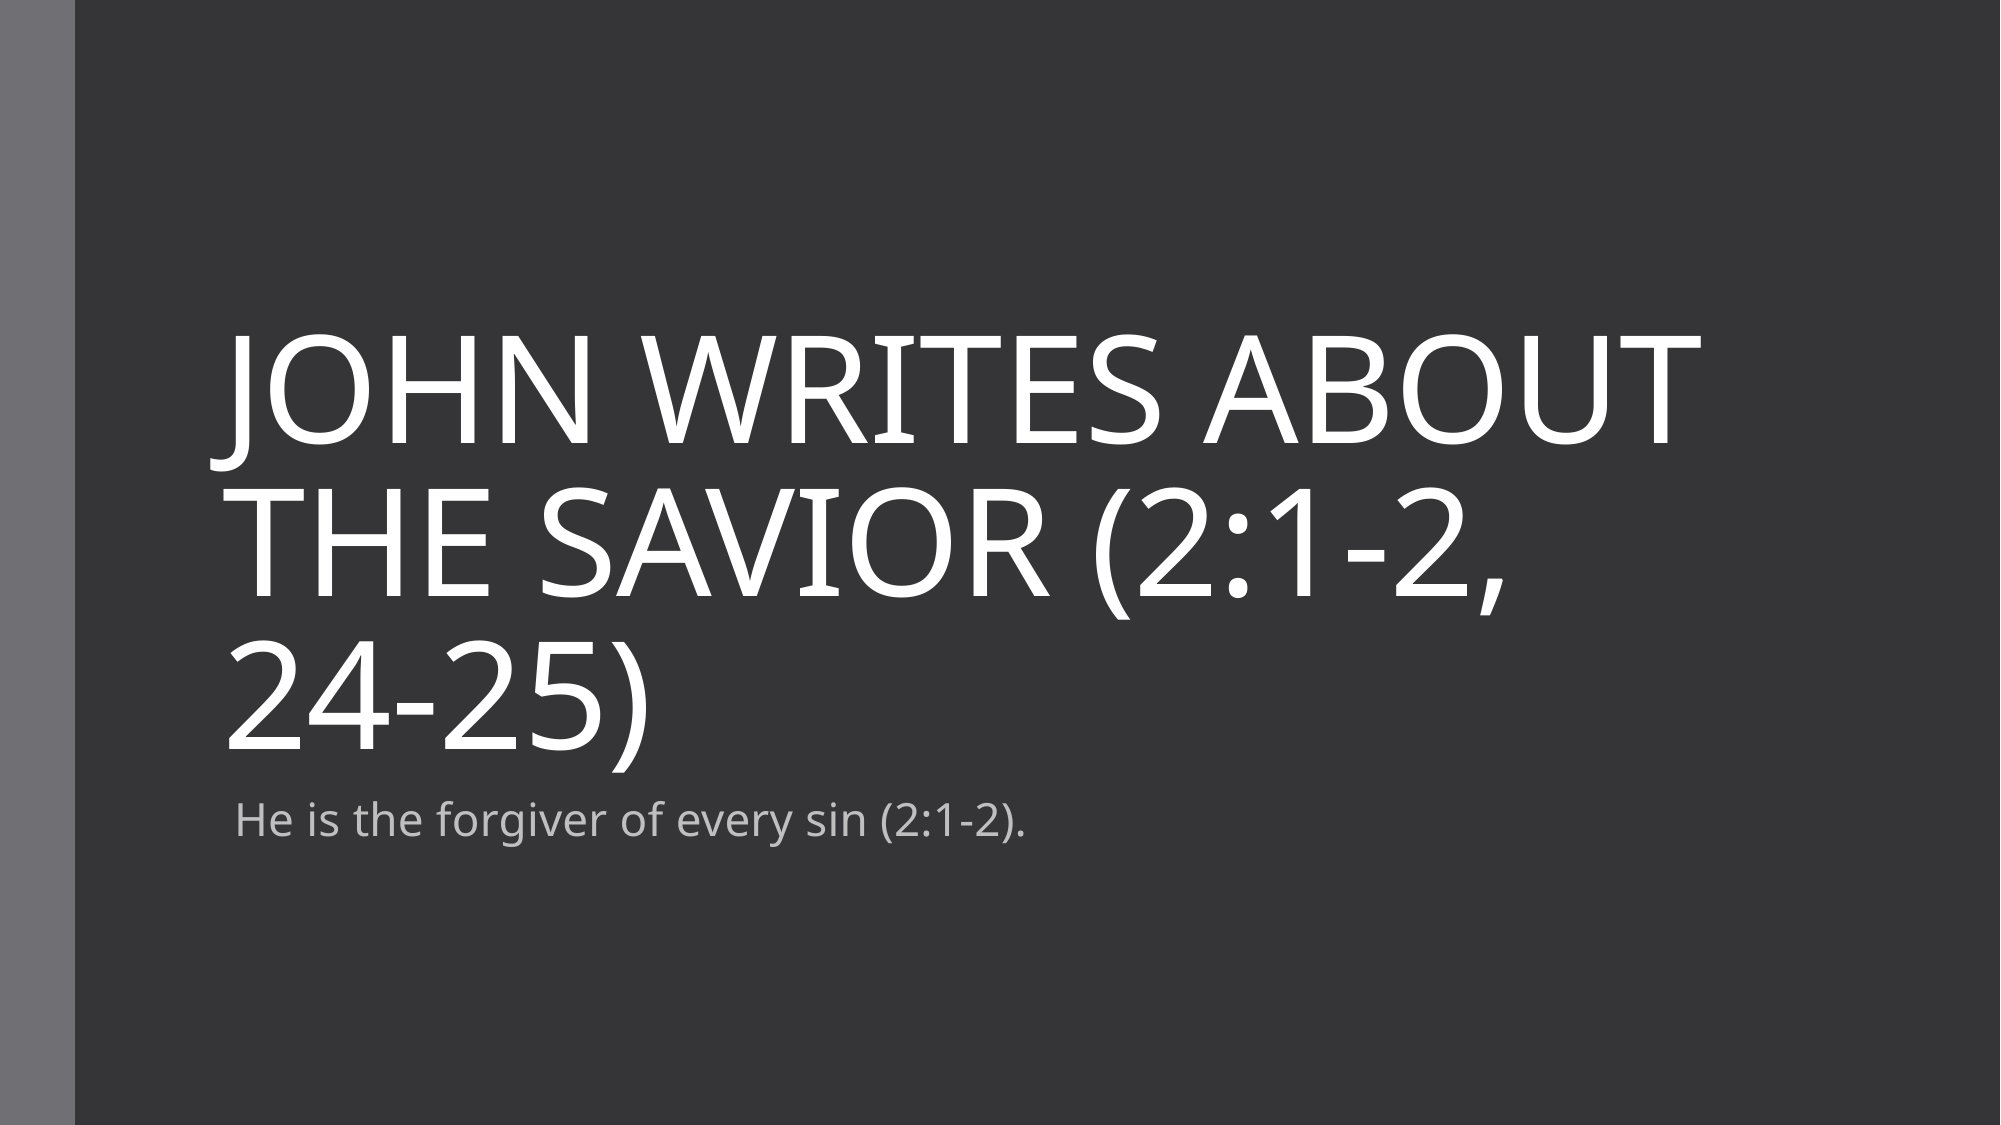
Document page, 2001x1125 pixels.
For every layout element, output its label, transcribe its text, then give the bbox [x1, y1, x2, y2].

subtitle He is the forgiver of every sin (2:1-2). [206, 787, 1752, 1066]
title JOHN WRITES ABOUT THE SAVIOR (2:1-2, 24-25) [206, 124, 1752, 787]
